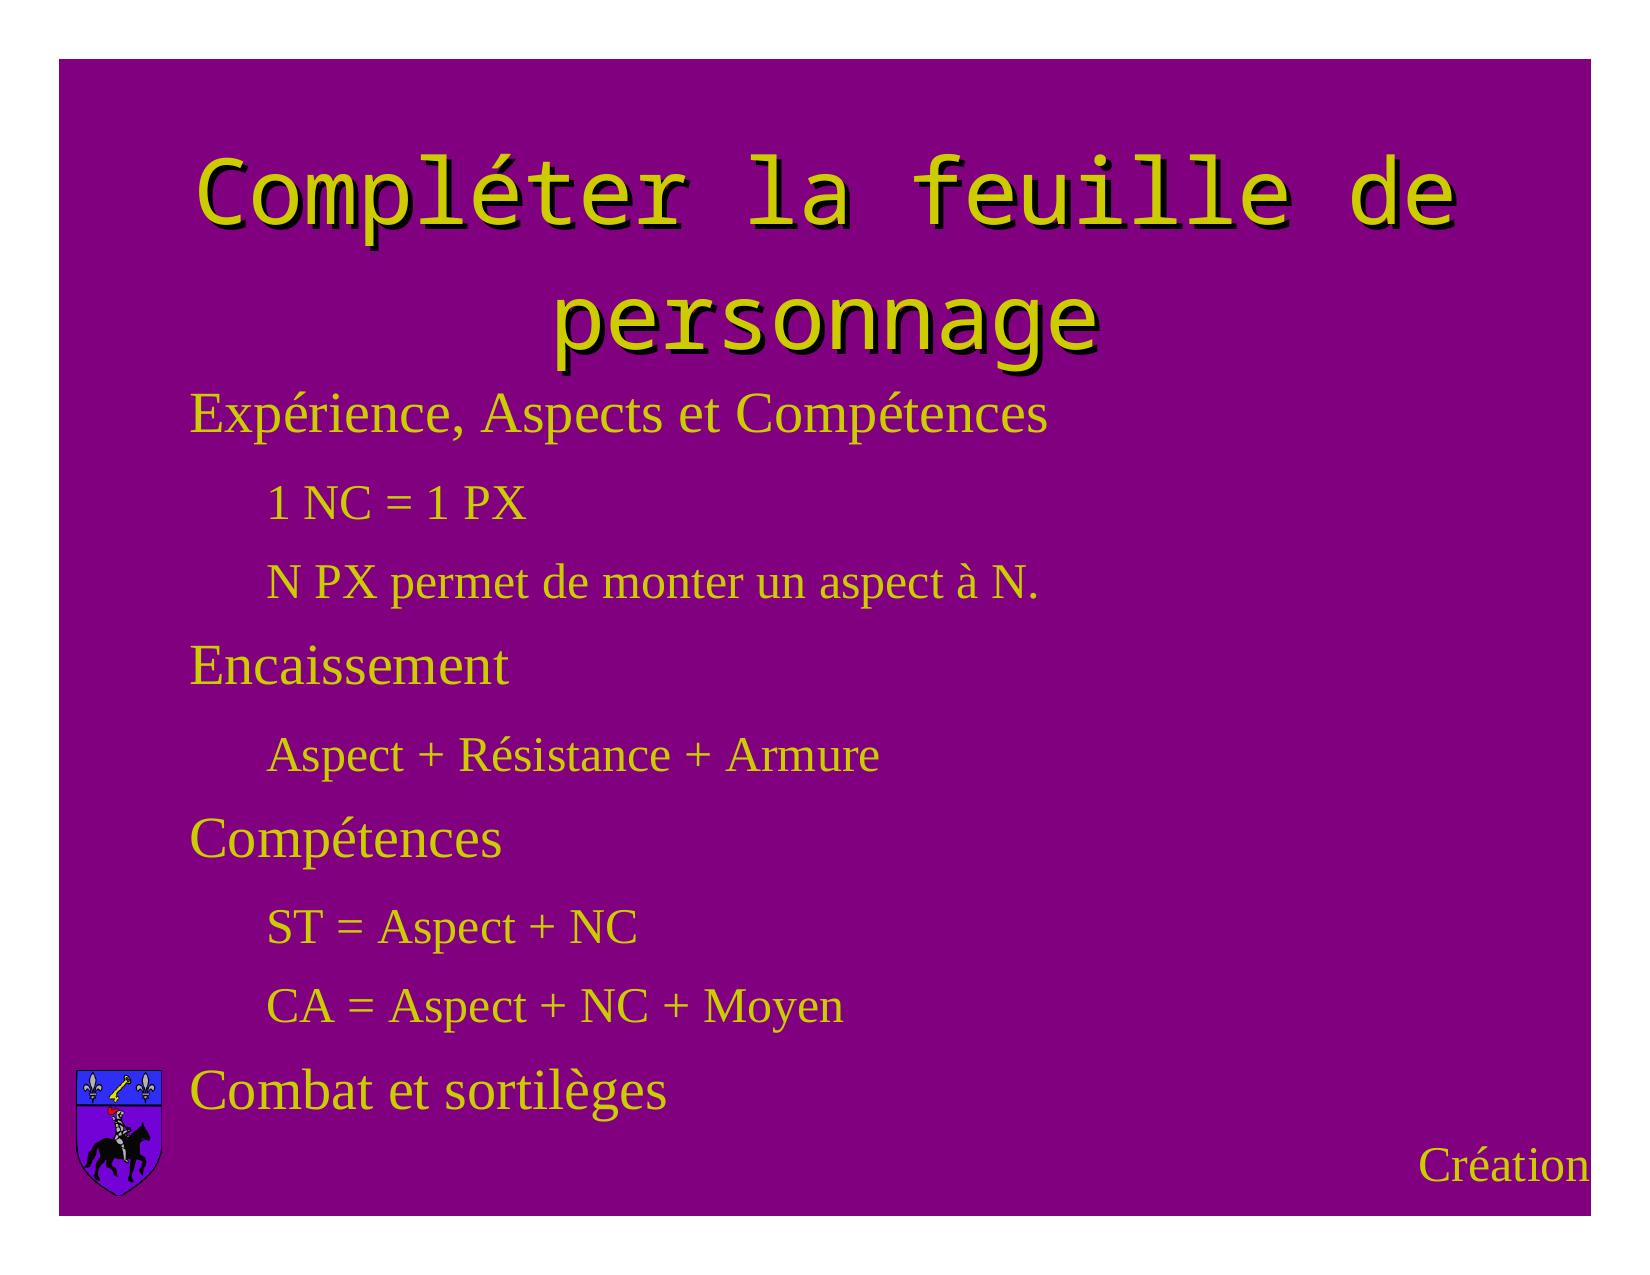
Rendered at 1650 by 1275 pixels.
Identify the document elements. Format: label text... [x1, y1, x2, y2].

list Expérience, Aspects et Compétences 1 NC = 1 PX N PX permet de monter un aspect à N. Encaissement Aspect + Résistance + Armure Compétences ST = Aspect + NC CA = Aspect + NC + Moyen Combat et sortilèges [171, 380, 1480, 1131]
title Compléter la feuille de personnage [171, 131, 1480, 372]
text_box Création [1397, 1136, 1591, 1194]
picture [76, 1070, 162, 1196]
